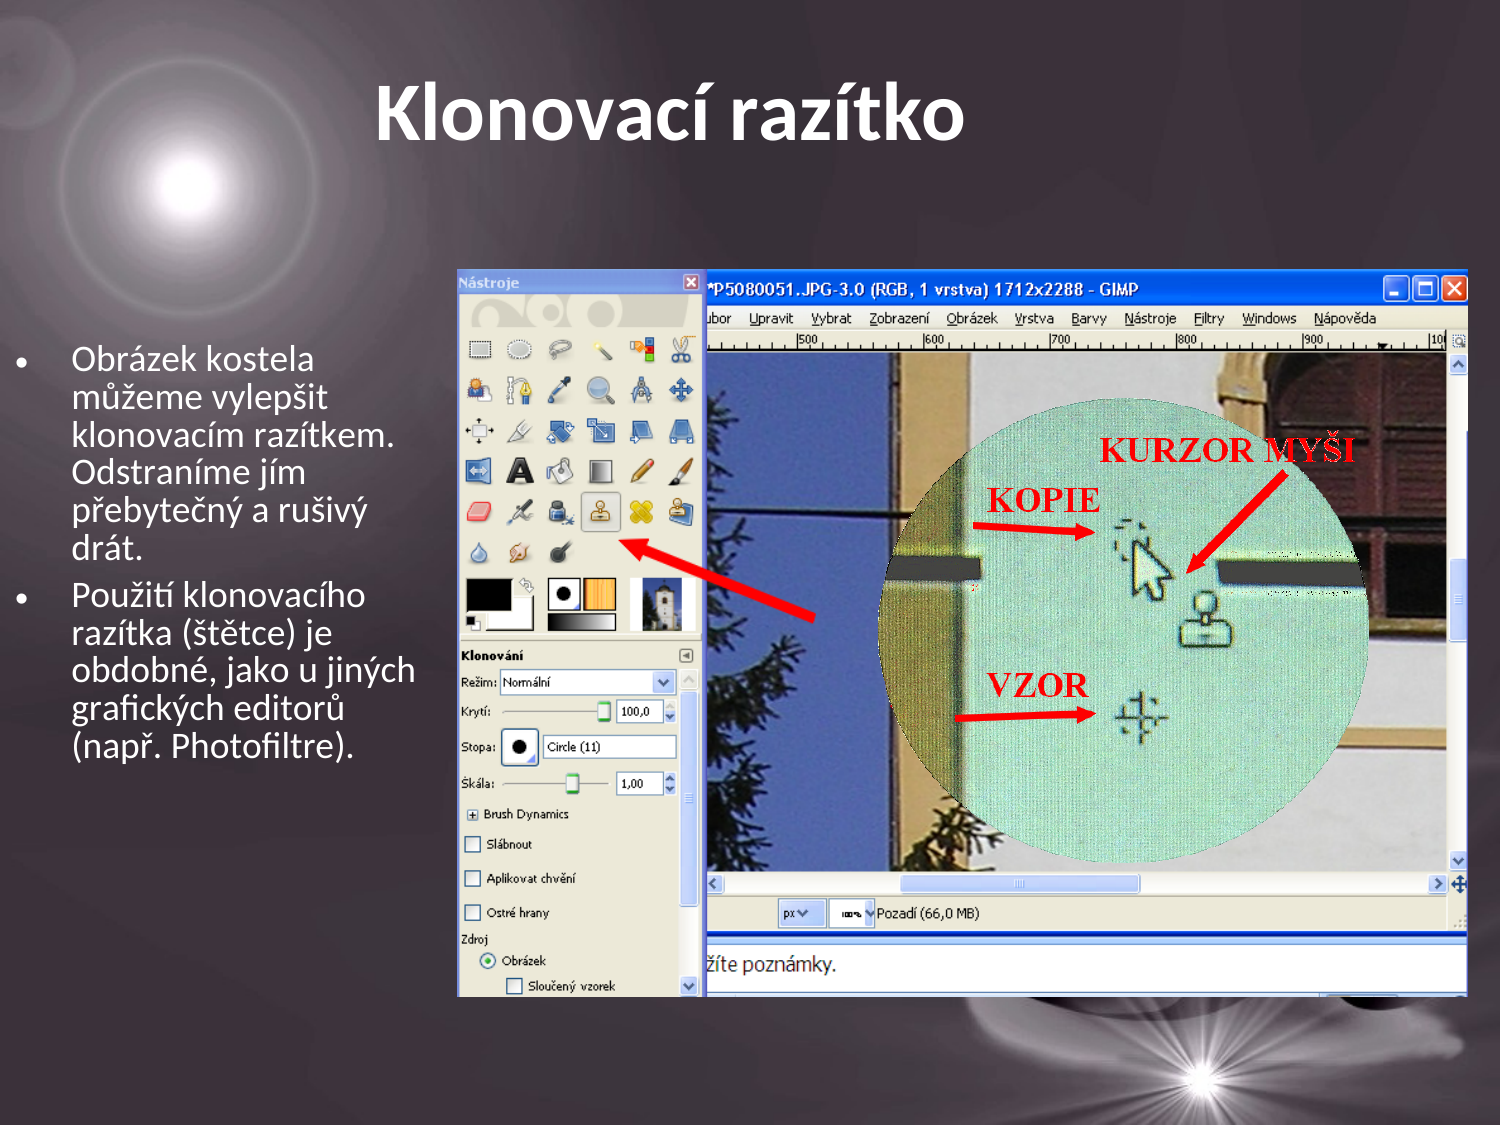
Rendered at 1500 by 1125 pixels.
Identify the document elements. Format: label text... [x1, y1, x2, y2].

picture [0, 0, 1500, 1125]
text_box Klonovací razítko [360, 30, 1500, 184]
list Obrázek kostela můžeme vylepšit klonovacím razítkem. Odstraníme jím přebytečný a rušivý drát. Použití klonovacího razítka (štětce) je obdobné, jako u jiných grafických editorů (např. Photofiltre). [0, 335, 446, 1125]
